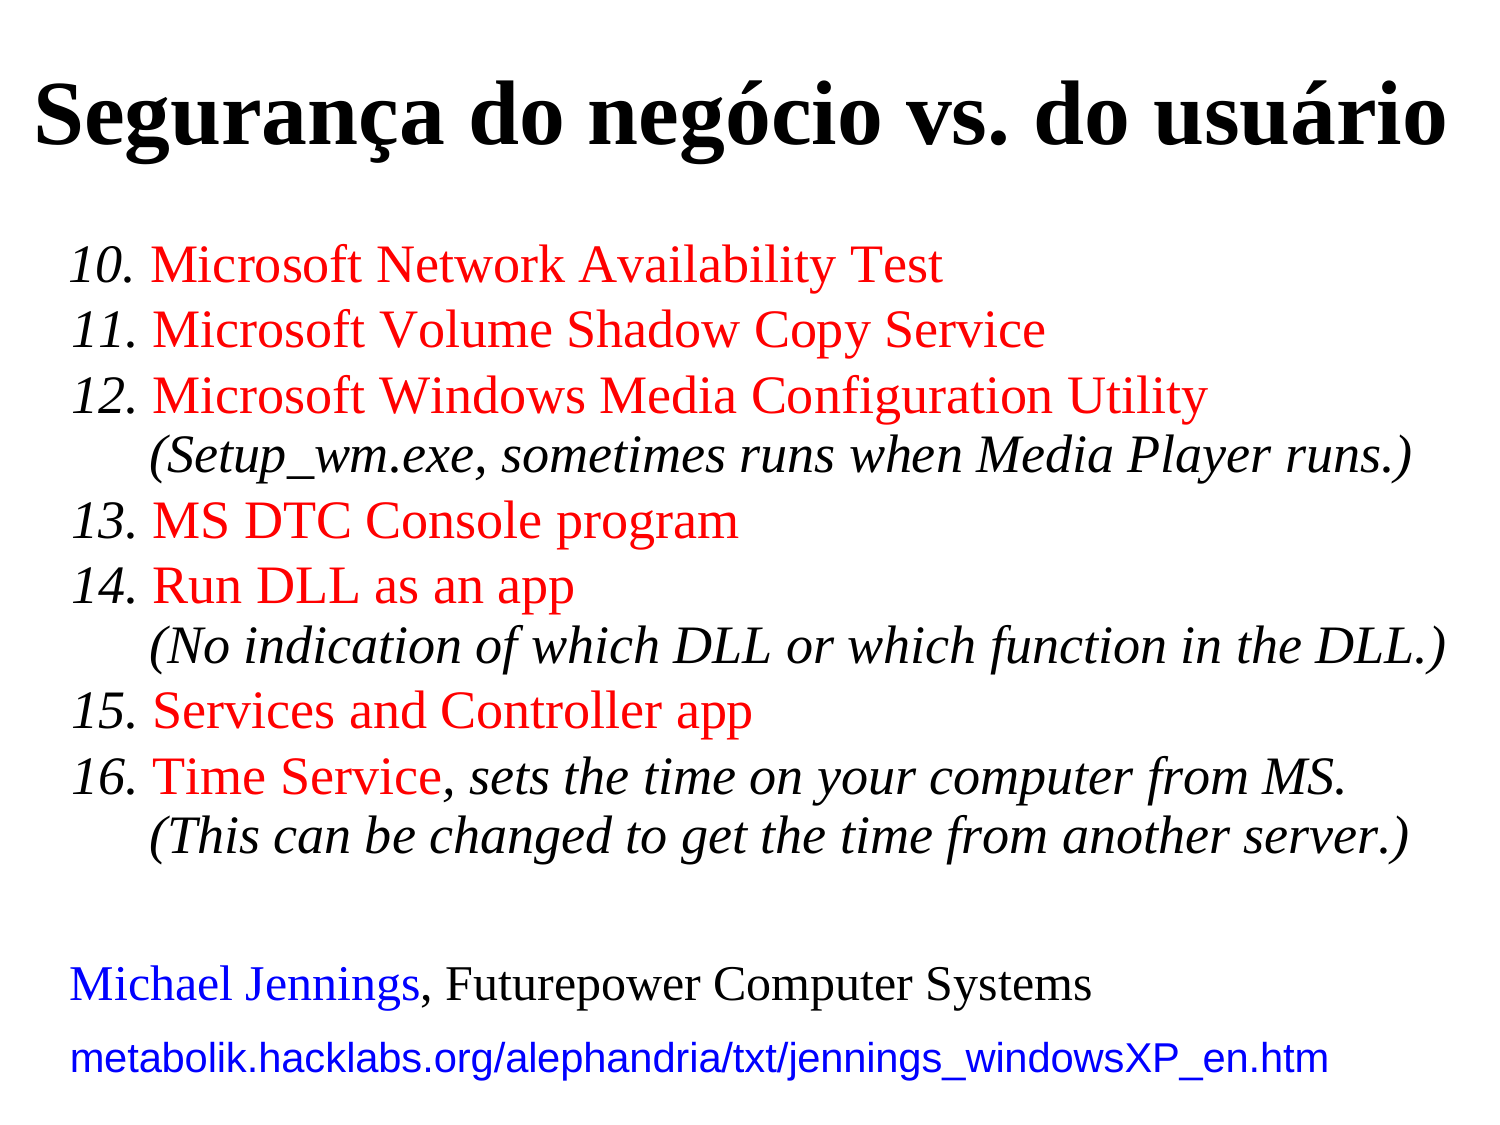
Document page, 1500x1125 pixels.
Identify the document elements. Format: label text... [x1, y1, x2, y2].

title Segurança do negócio vs. do usuário [14, 19, 1470, 208]
text_box Michael Jennings, Futurepower Computer Systems metabolik.hacklabs.org/alephandria/txt/jennings_windowsXP_en.htm [69, 928, 1373, 1082]
text_box 10. Microsoft Network Availability Test 11. Microsoft Volume Shadow Copy Service 12. Microsoft Windows Media Configuration Utility (Setup_wm.exe, sometimes runs when Media Player runs.) 13. MS DTC Console program 14. Run DLL as an app (No indication of which DLL or which function in the DLL.) 15. Services and Controller app 16. Time Service, sets the time on your computer from MS. (This can be changed to get the time from another server.) [29, 234, 1467, 894]
